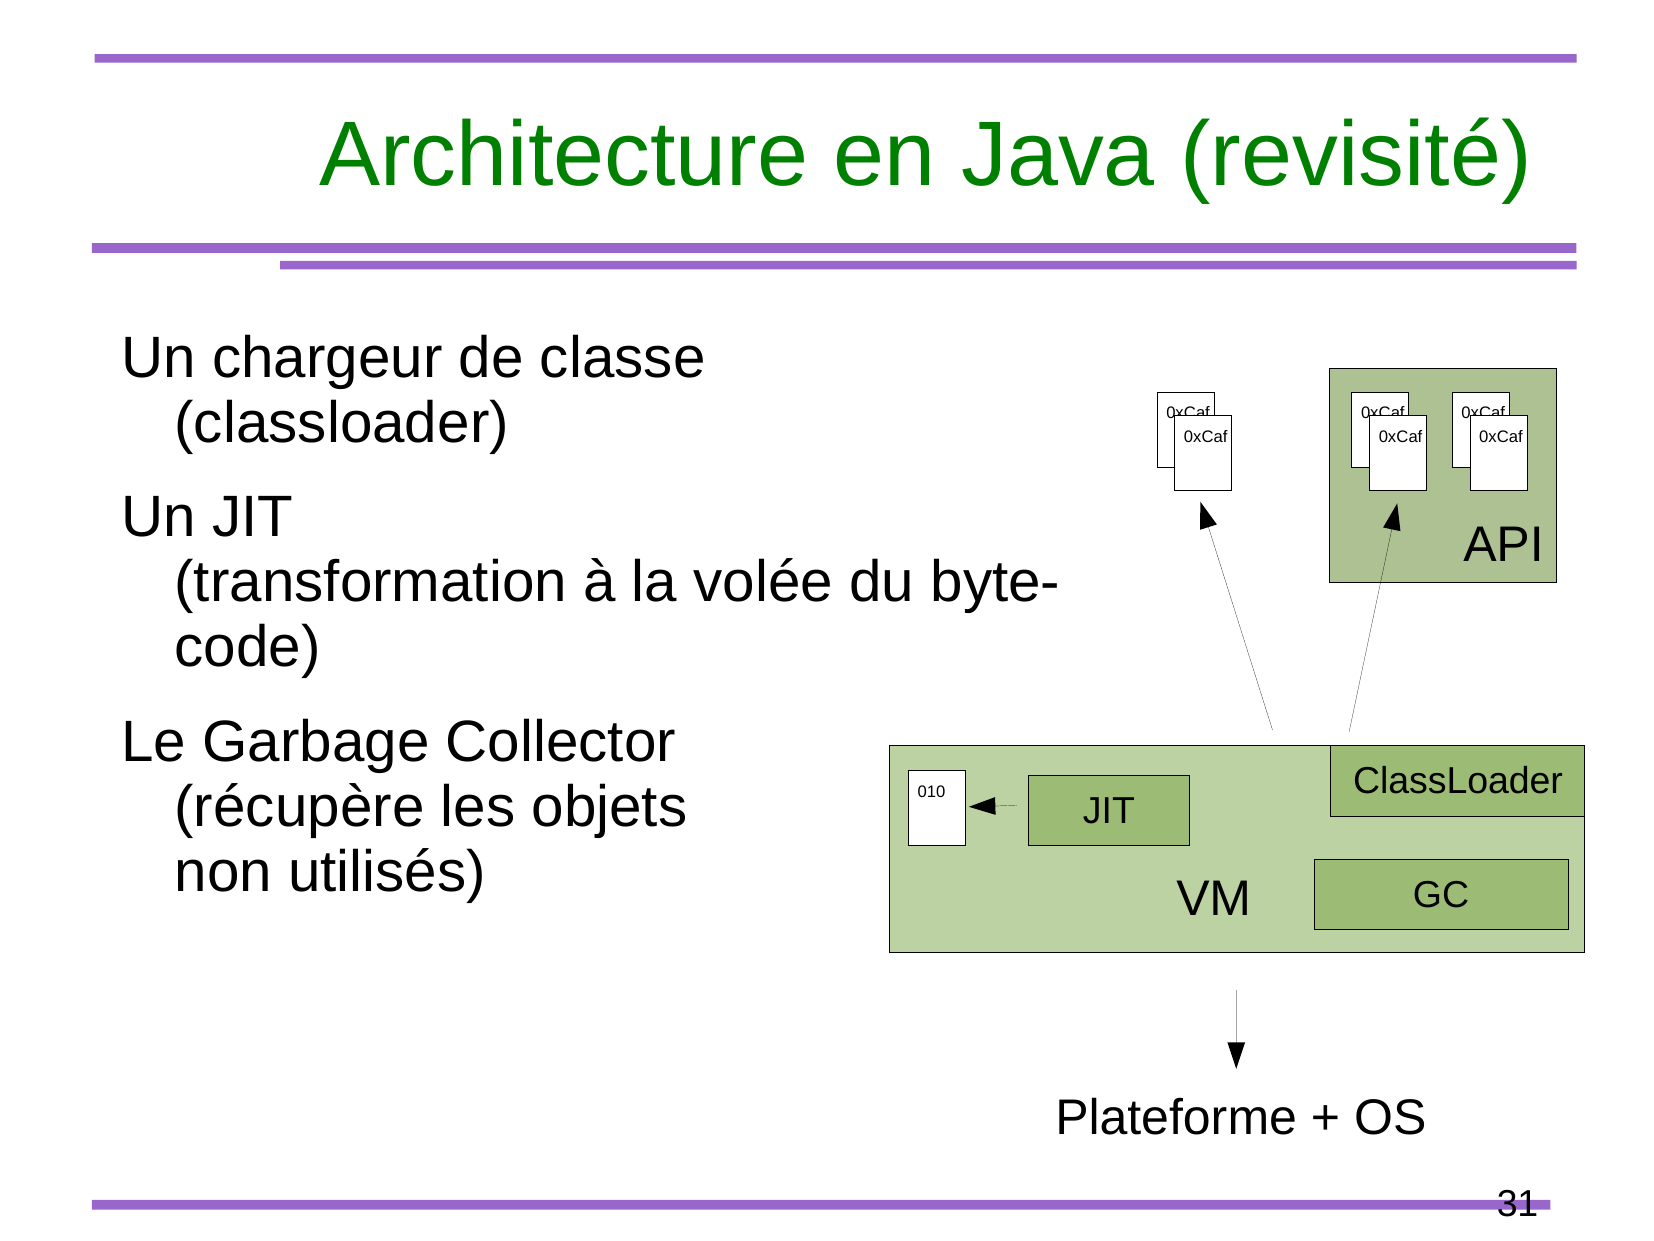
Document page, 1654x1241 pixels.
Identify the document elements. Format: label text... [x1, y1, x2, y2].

list Un chargeur de classe (classloader) Un JIT (transformation à la volée du byte-code) Le Garbage Collector (récupère les objets non utilisés) [103, 324, 1103, 1076]
text_box GC [1314, 859, 1569, 930]
text_box [1157, 392, 1232, 491]
text_box 0xCaf [1479, 427, 1527, 453]
text_box Plateforme + OS [1055, 1089, 1447, 1164]
text_box JIT [1028, 775, 1190, 846]
text_box 0xCaf [1461, 403, 1509, 430]
text_box 0xCaf [1166, 403, 1214, 430]
text_box ClassLoader [1330, 745, 1585, 817]
text_box 0xCaf [1361, 403, 1408, 430]
text_box 0xCaf [1183, 427, 1231, 453]
text_box [1103, 745, 1585, 953]
text_box [1329, 368, 1557, 583]
text_box 0xCaf [1378, 427, 1426, 453]
text_box VM [1176, 870, 1252, 945]
text_box API [1463, 516, 1544, 592]
text_box 010 [917, 782, 949, 808]
title Architecture en Java (revisité) [121, 49, 1534, 257]
text_box [908, 770, 966, 846]
